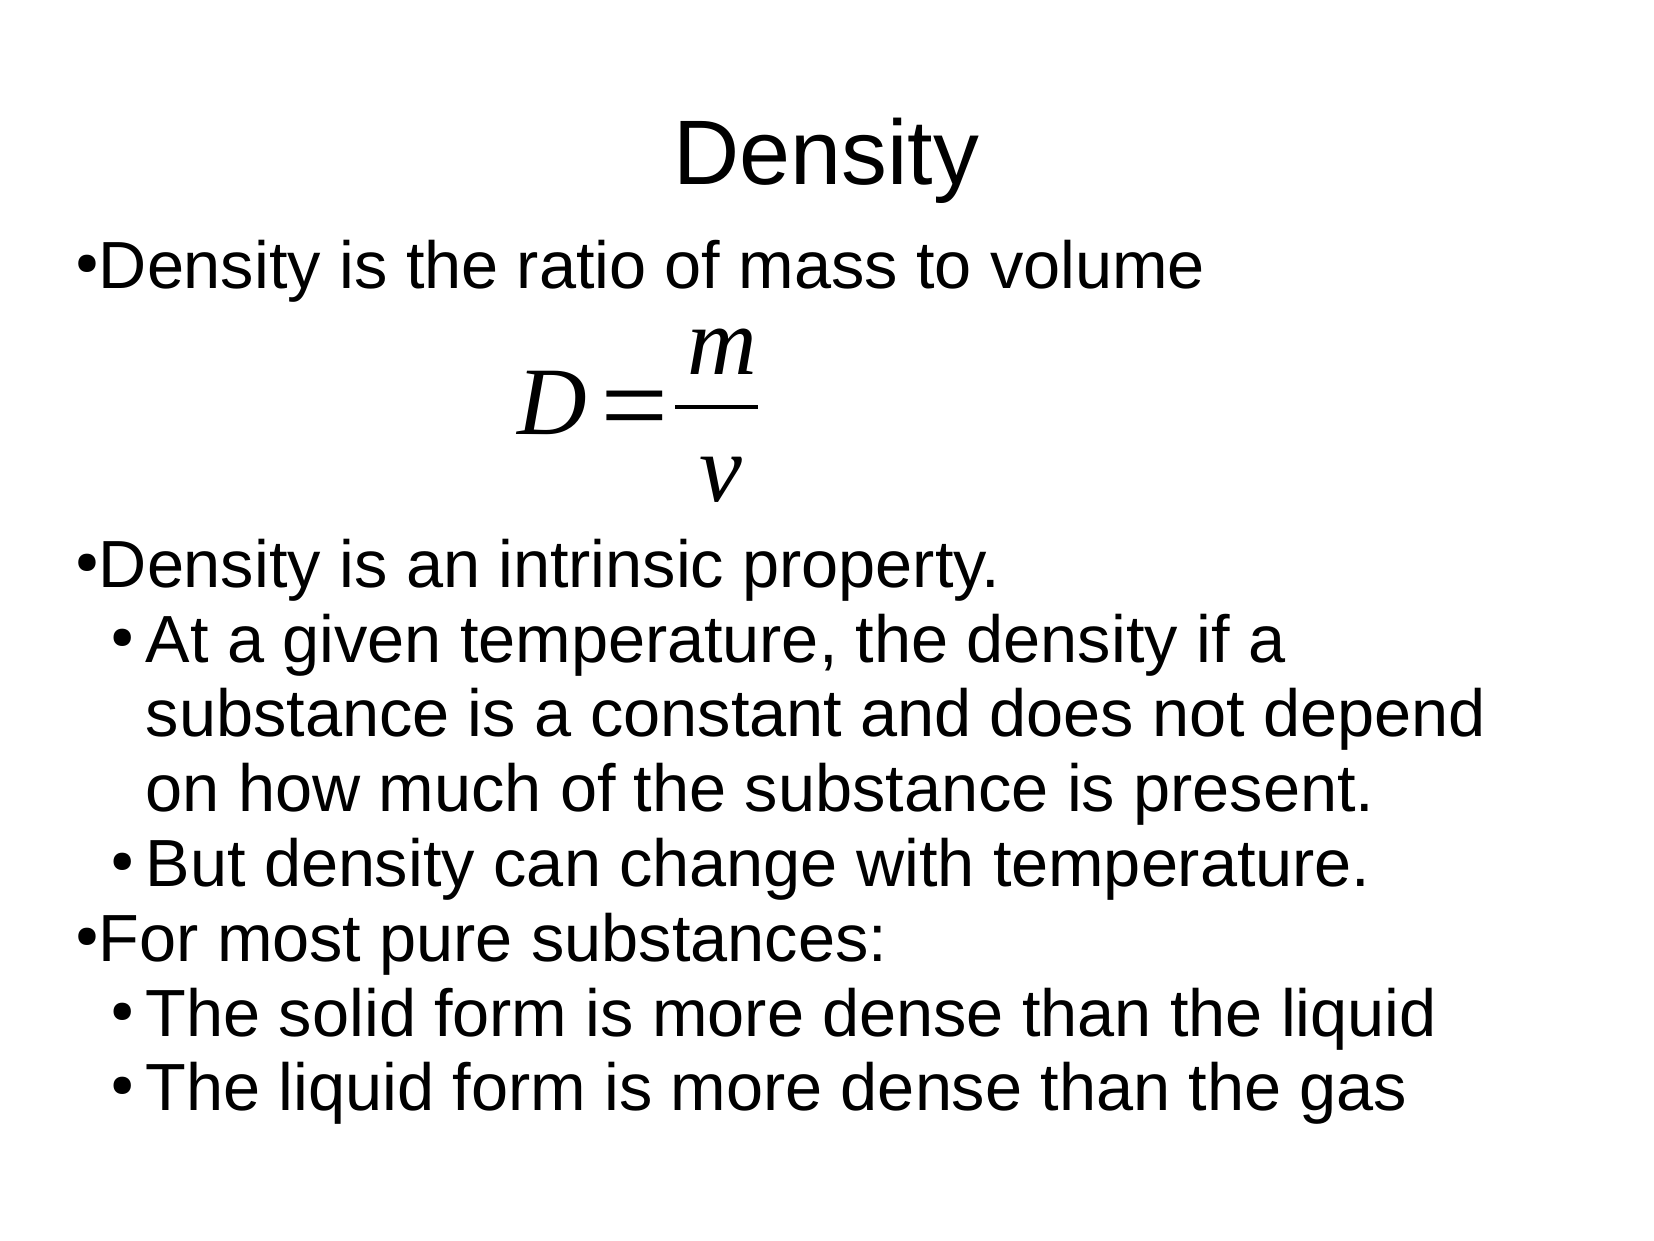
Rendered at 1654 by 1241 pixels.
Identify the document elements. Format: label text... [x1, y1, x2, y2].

title Density [82, 49, 1571, 257]
subtitle Density is the ratio of mass to volume Density is an intrinsic property. At a given temperature, the density if a substance is a constant and does not depend on how much of the substance is present. But density can change with temperature. For most pure substances: The solid form is more dense than the liquid The liquid form is more dense than the gas [75, 227, 1564, 1126]
chart [487, 289, 788, 526]
